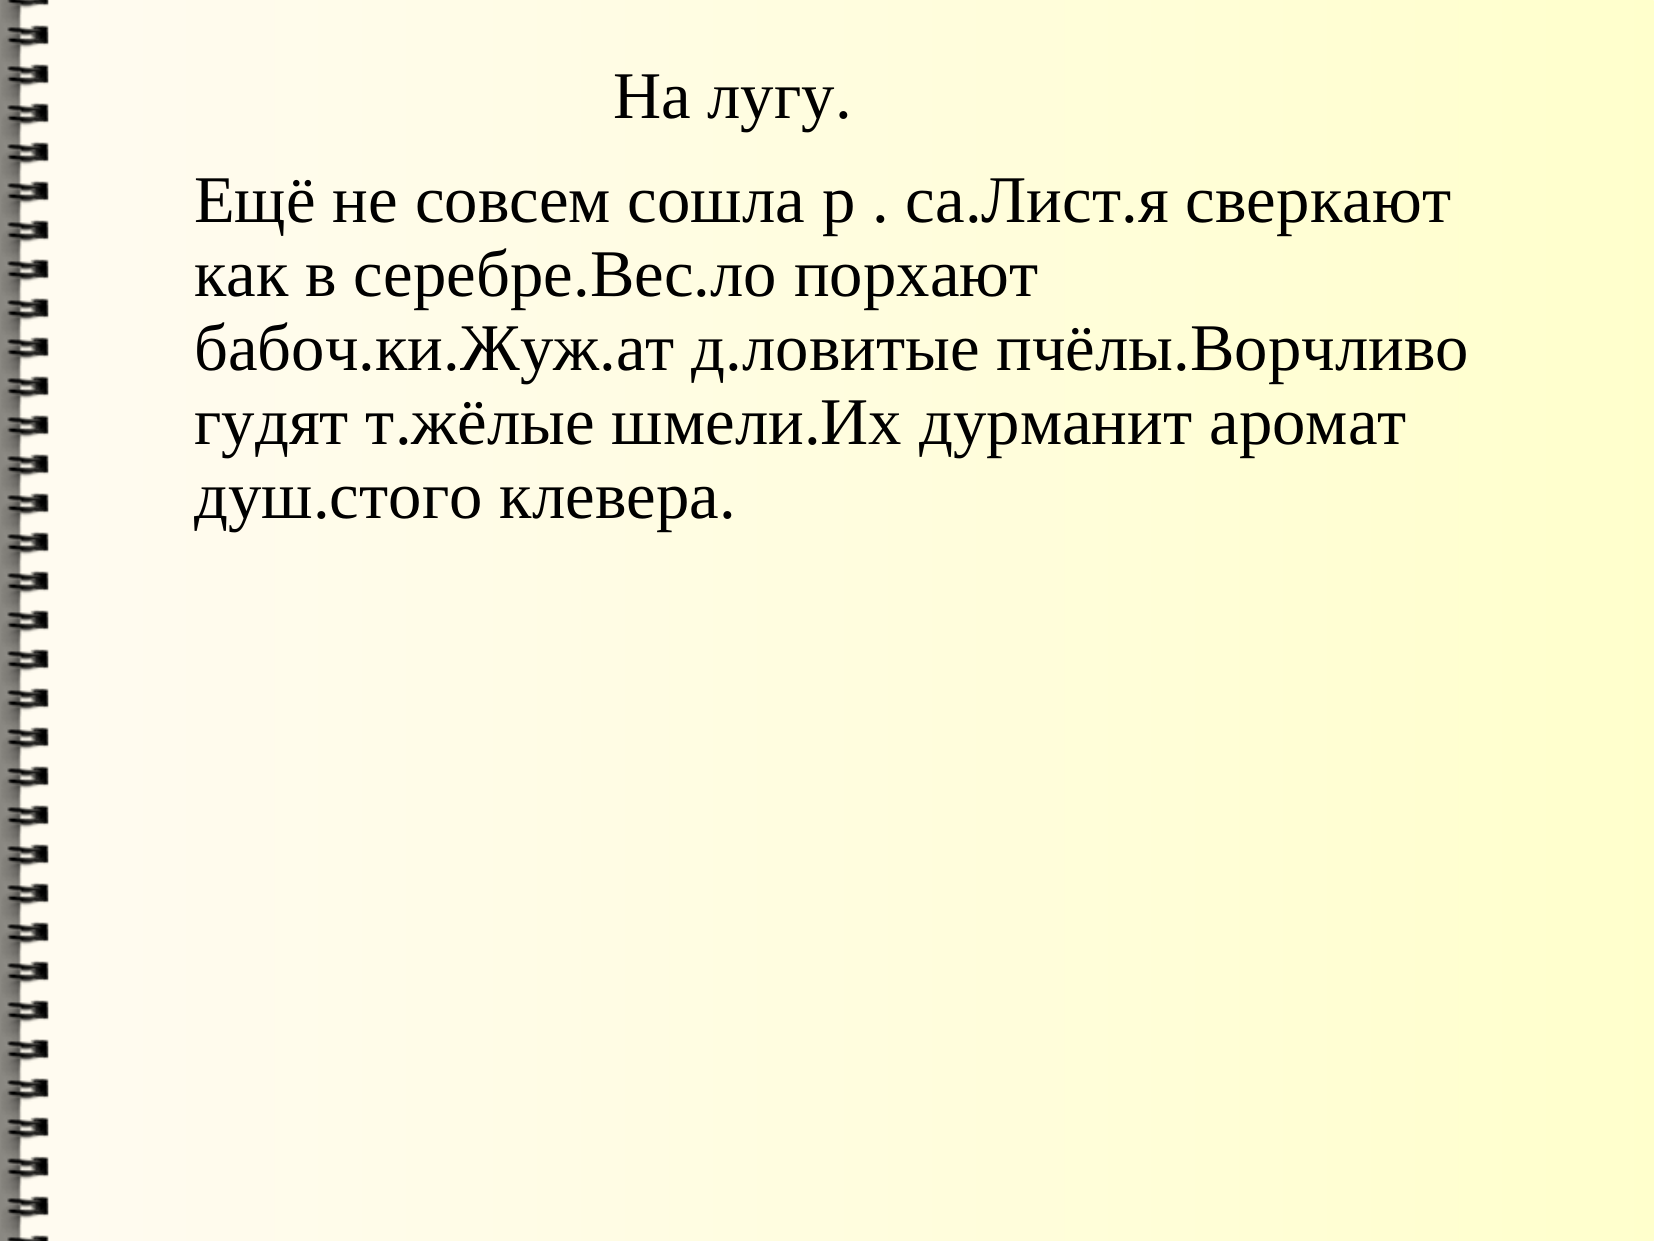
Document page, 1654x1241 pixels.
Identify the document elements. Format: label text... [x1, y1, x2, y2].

picture [0, 0, 1654, 1241]
list На лугу. Ещё не совсем сошла р . са.Лист.я сверкают как в серебре.Вес.ло порхают бабоч.ки.Жуж.ат д.ловитые пчёлы.Ворчливо гудят т.жёлые шмели.Их дурманит аромат душ.стого клевера. [123, 59, 1536, 1127]
